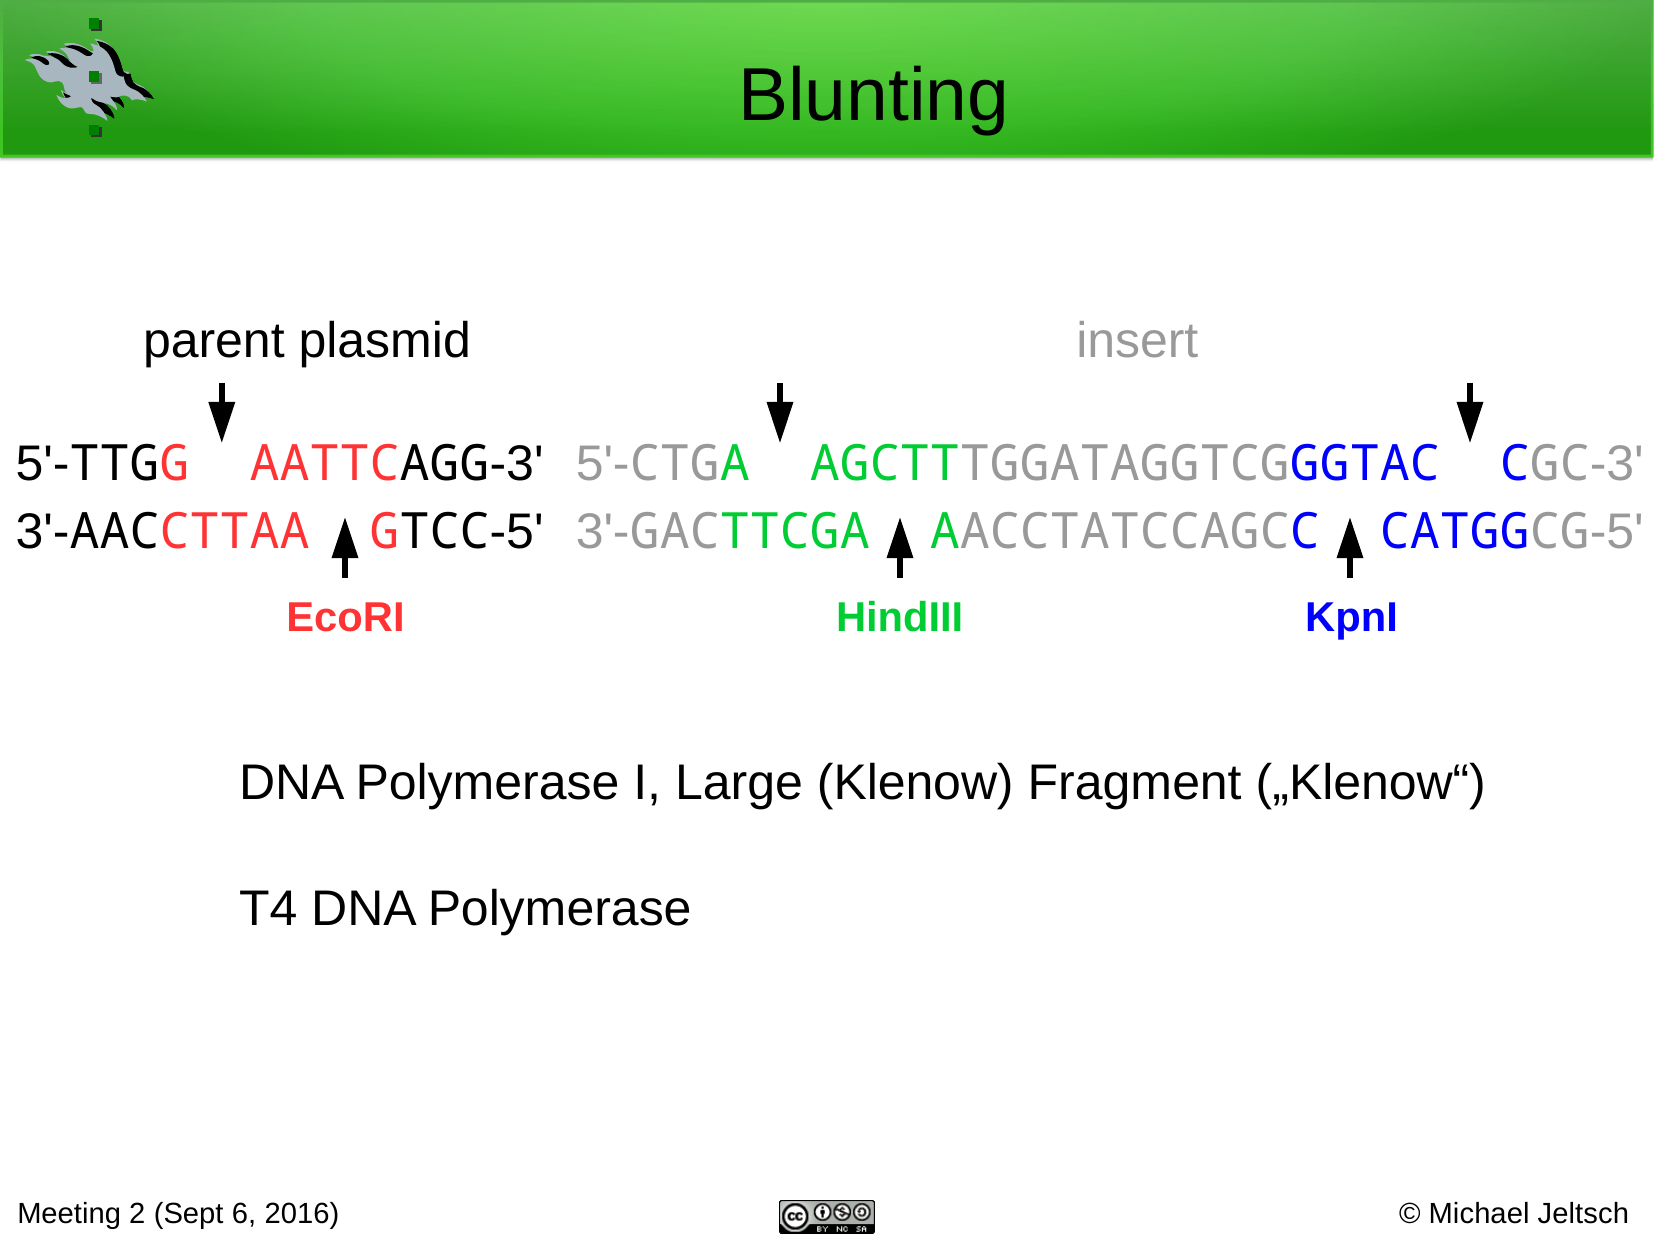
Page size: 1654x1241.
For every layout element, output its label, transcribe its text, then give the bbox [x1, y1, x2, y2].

text_box 5'-CTGA AGCTTTGGATAGGTCGGGTAC CGC-3' 3'-GACTTCGA AACCTATCCAGCC CATGGCG-5' [561, 419, 1654, 553]
title Blunting [472, 23, 1276, 166]
text_box KpnI [1290, 586, 1413, 668]
text_box DNA Polymerase I, Large (Klenow) Fragment („Klenow“) [224, 747, 1516, 823]
text_box T4 DNA Polymerase [224, 873, 707, 949]
picture [779, 1200, 875, 1234]
text_box parent plasmid [128, 304, 486, 381]
text_box EcoRI [271, 586, 420, 668]
text_box insert [1061, 304, 1214, 381]
text_box HindIII [821, 586, 979, 668]
text_box 5'-TTGG AATTCAGG-3' 3'-AACCTTAA GTCC-5' [0, 419, 561, 553]
